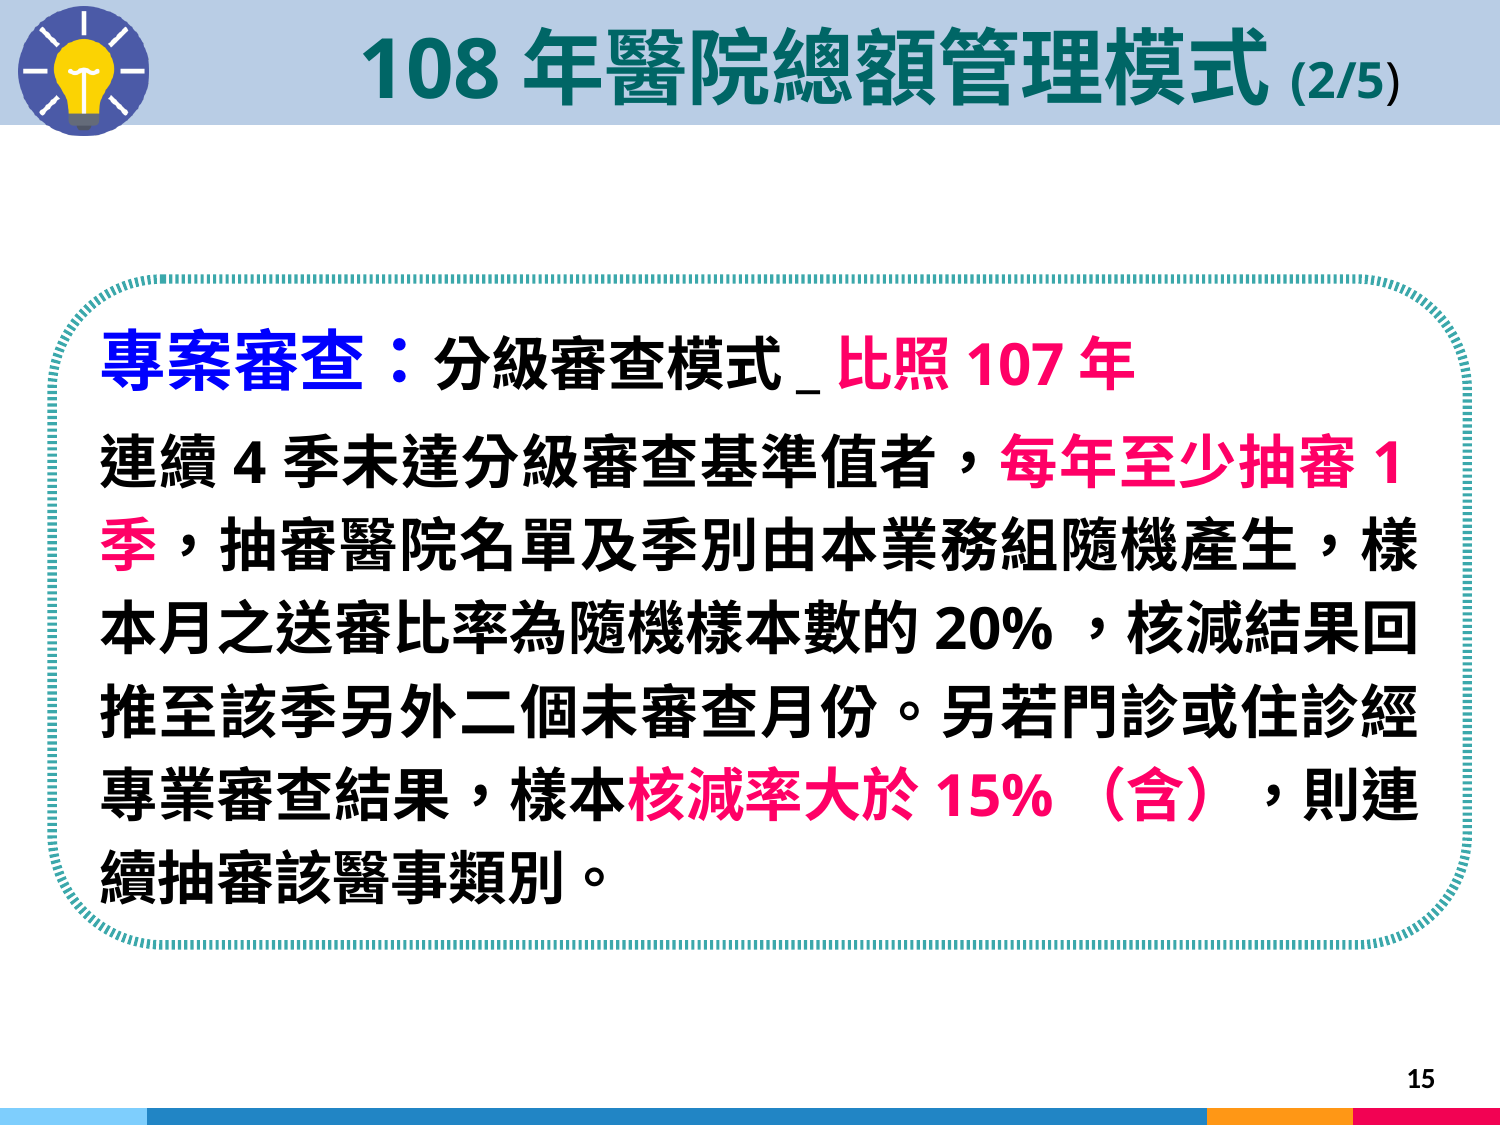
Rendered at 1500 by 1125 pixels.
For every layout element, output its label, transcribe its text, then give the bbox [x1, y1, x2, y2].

text_box <編號> [1391, 1043, 1482, 1113]
title 108年醫院總額管理模式(2/5) [259, 0, 1500, 130]
text_box 專案審查：分級審查模式_比照107年 連續4季未達分級審查基準值者，每年至少抽審1季，抽審醫院名單及季別由本業務組隨機產生，樣本月之送審比率為隨機樣本數的20%，核減結果回推至該季另外二個未審查月份。另若門診或住診經專業審查結果，樣本核減率大於15%（含），則連續抽審該醫事類別。 [52, 278, 1468, 945]
picture [18, 6, 149, 137]
